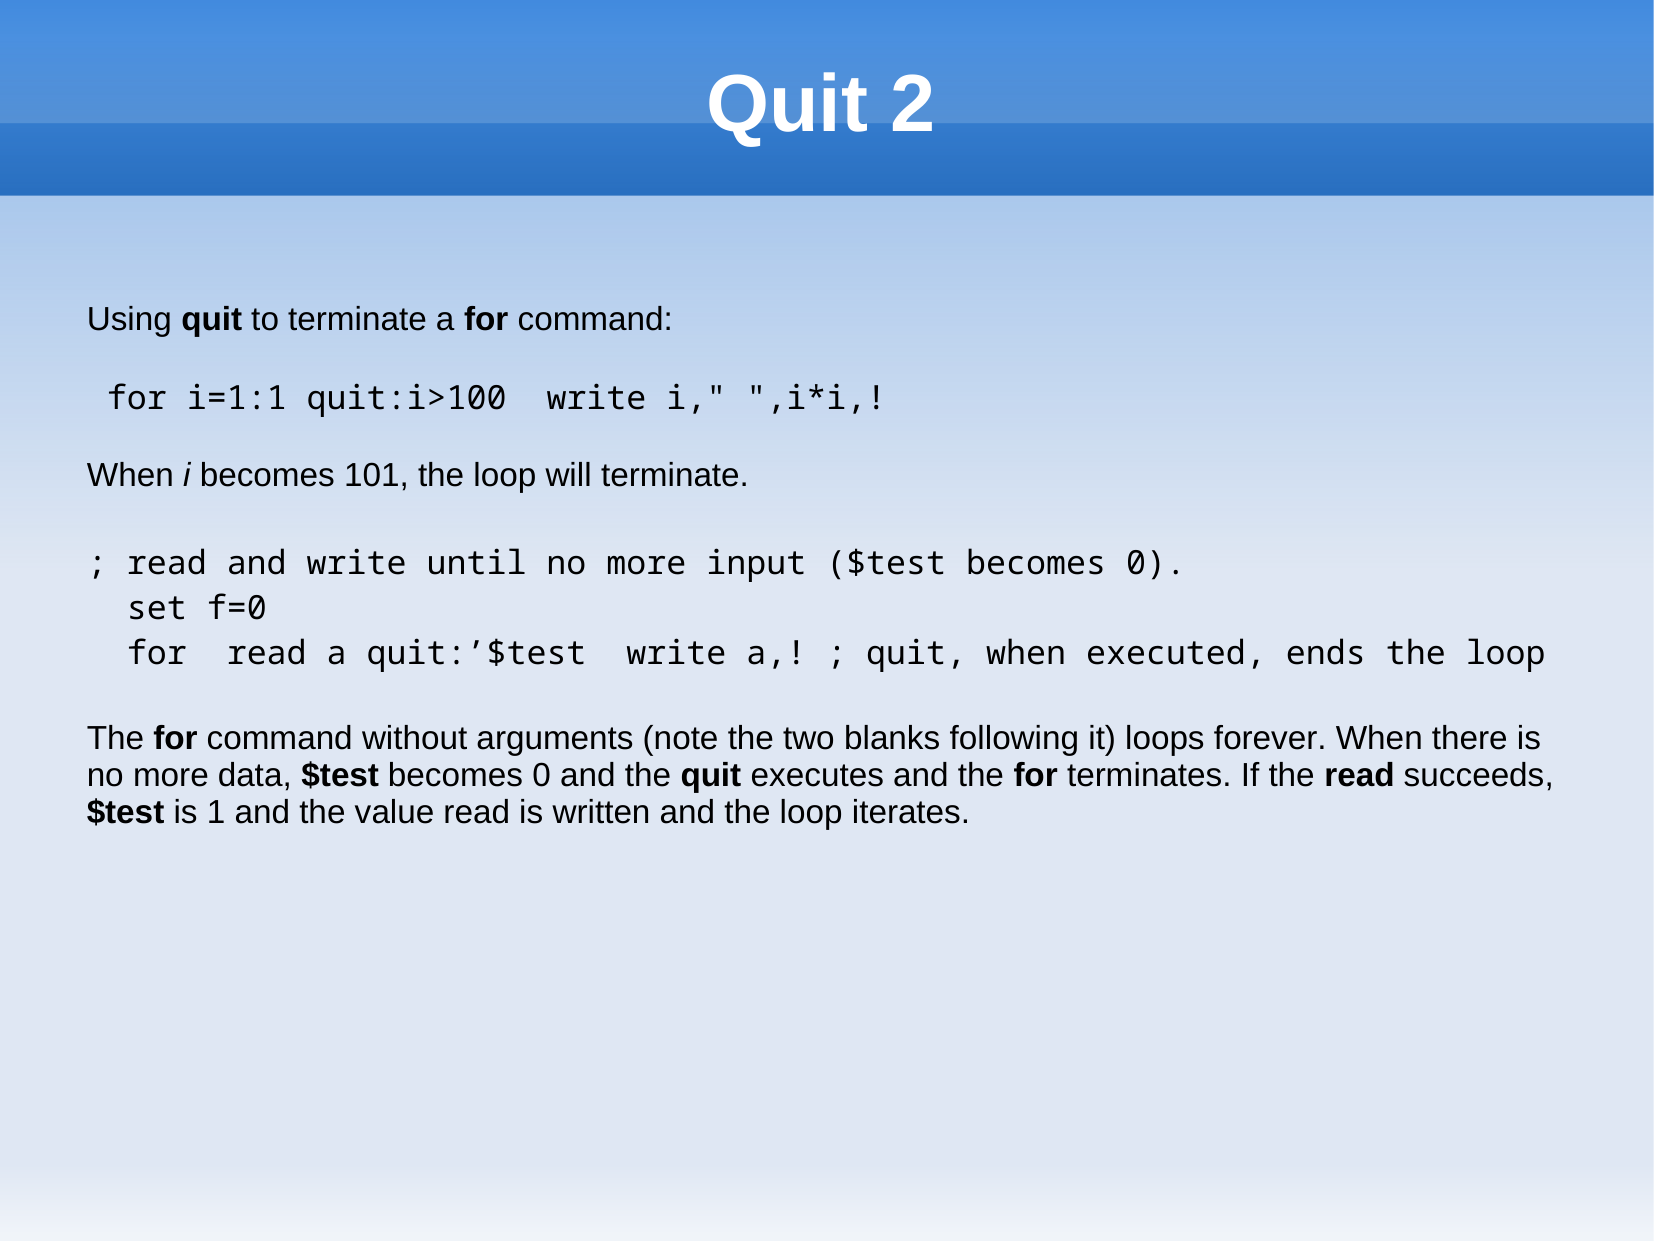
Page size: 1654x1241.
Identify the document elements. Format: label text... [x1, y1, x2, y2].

title Quit 2 [76, 0, 1565, 208]
list Using quit to terminate a for command: for i=1:1 quit:i>100 write i," ",i*i,! When i becomes 101, the loop will terminate. ; read and write until no more input ($test becomes 0). set f=0 for read a quit:’$test write a,! ; quit, when executed, ends the loop The for command without arguments (note the two blanks following it) loops forever. When there is no more data, $test becomes 0 and the quit executes and the for terminates. If the read succeeds, $test is 1 and the value read is written and the loop iterates. [86, 300, 1576, 1119]
picture [0, 0, 1654, 1241]
